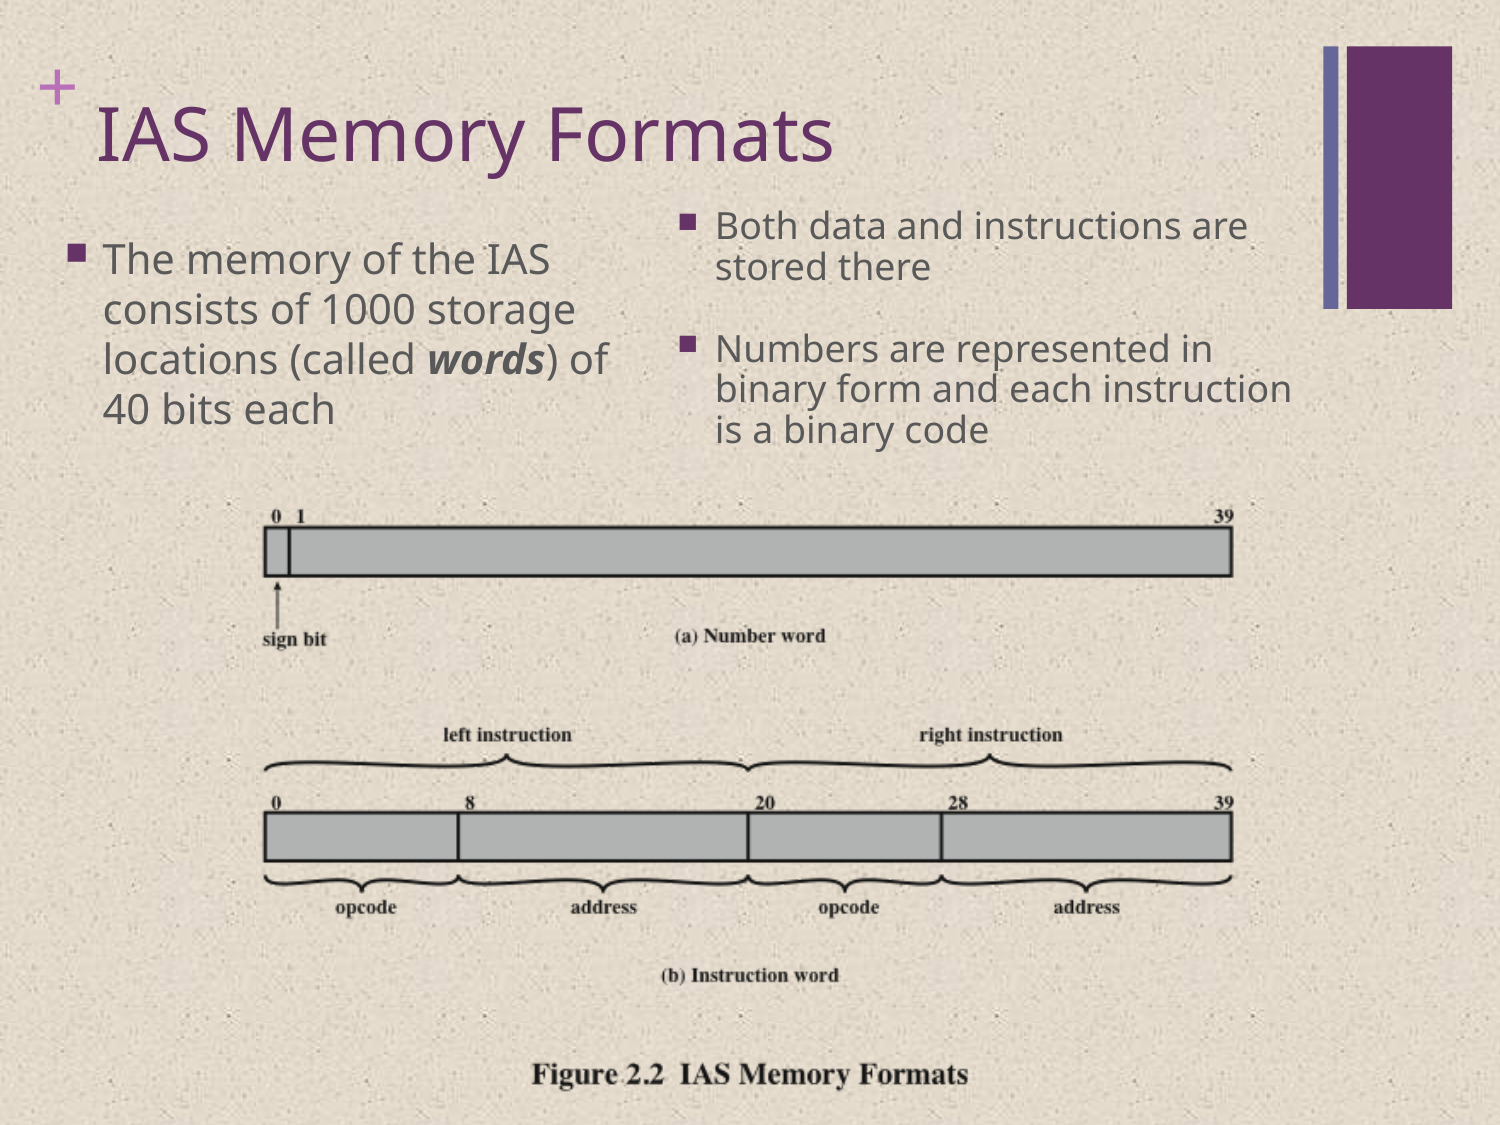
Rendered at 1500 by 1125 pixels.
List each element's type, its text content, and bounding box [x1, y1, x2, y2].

list The memory of the IAS consists of 1000 storage locations (called words) of 40 bits each [50, 224, 671, 548]
title IAS Memory Formats [81, 79, 1322, 263]
picture [0, 0, 1500, 1125]
list Both data and instructions are stored there Numbers are represented in binary form and each instruction is a binary code [662, 200, 1313, 463]
